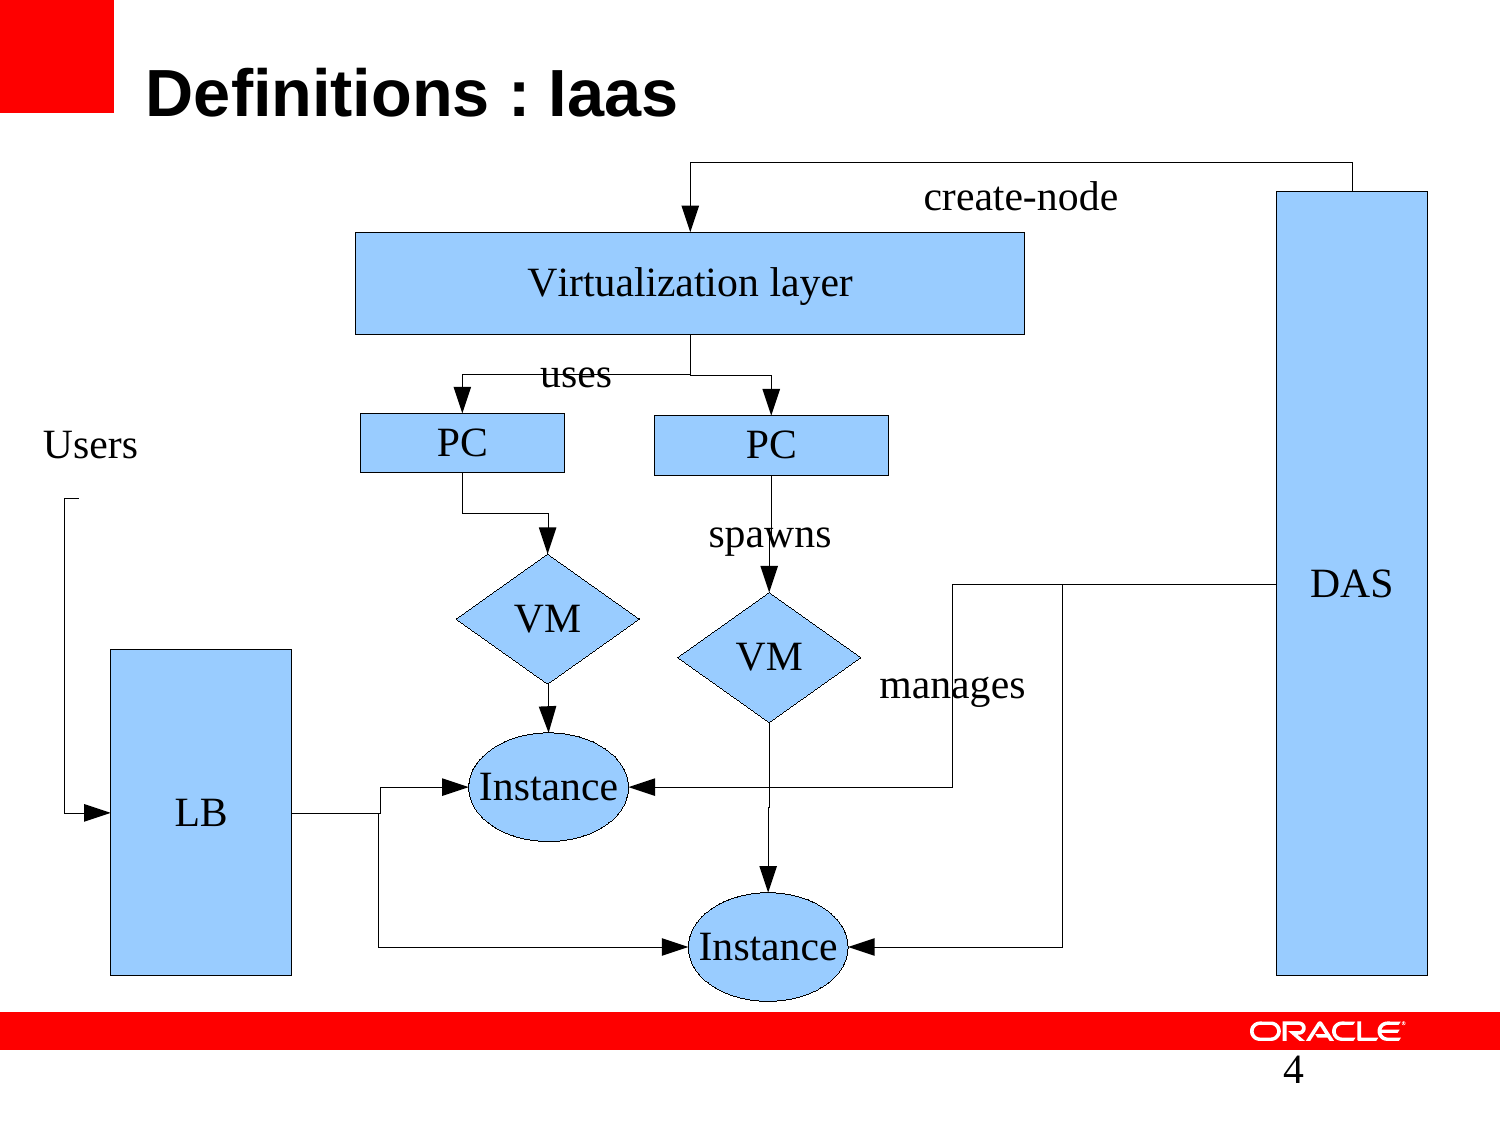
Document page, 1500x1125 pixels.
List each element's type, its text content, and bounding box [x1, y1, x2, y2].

picture [0, 0, 114, 113]
text_box Virtualization layer [355, 232, 1025, 335]
text_box DAS [1276, 191, 1428, 976]
text_box PC [360, 413, 565, 473]
title Definitions : Iaas [691, 163, 1352, 205]
text_box PC [654, 415, 889, 476]
text_box VM [677, 592, 861, 723]
title Definitions : Iaas [145, 49, 1390, 205]
text_box Instance [688, 892, 849, 1002]
text_box Instance [468, 732, 629, 842]
picture [0, 1012, 1500, 1050]
text_box VM [456, 554, 640, 684]
text_box Users [0, 415, 182, 476]
text_box LB [110, 649, 292, 976]
